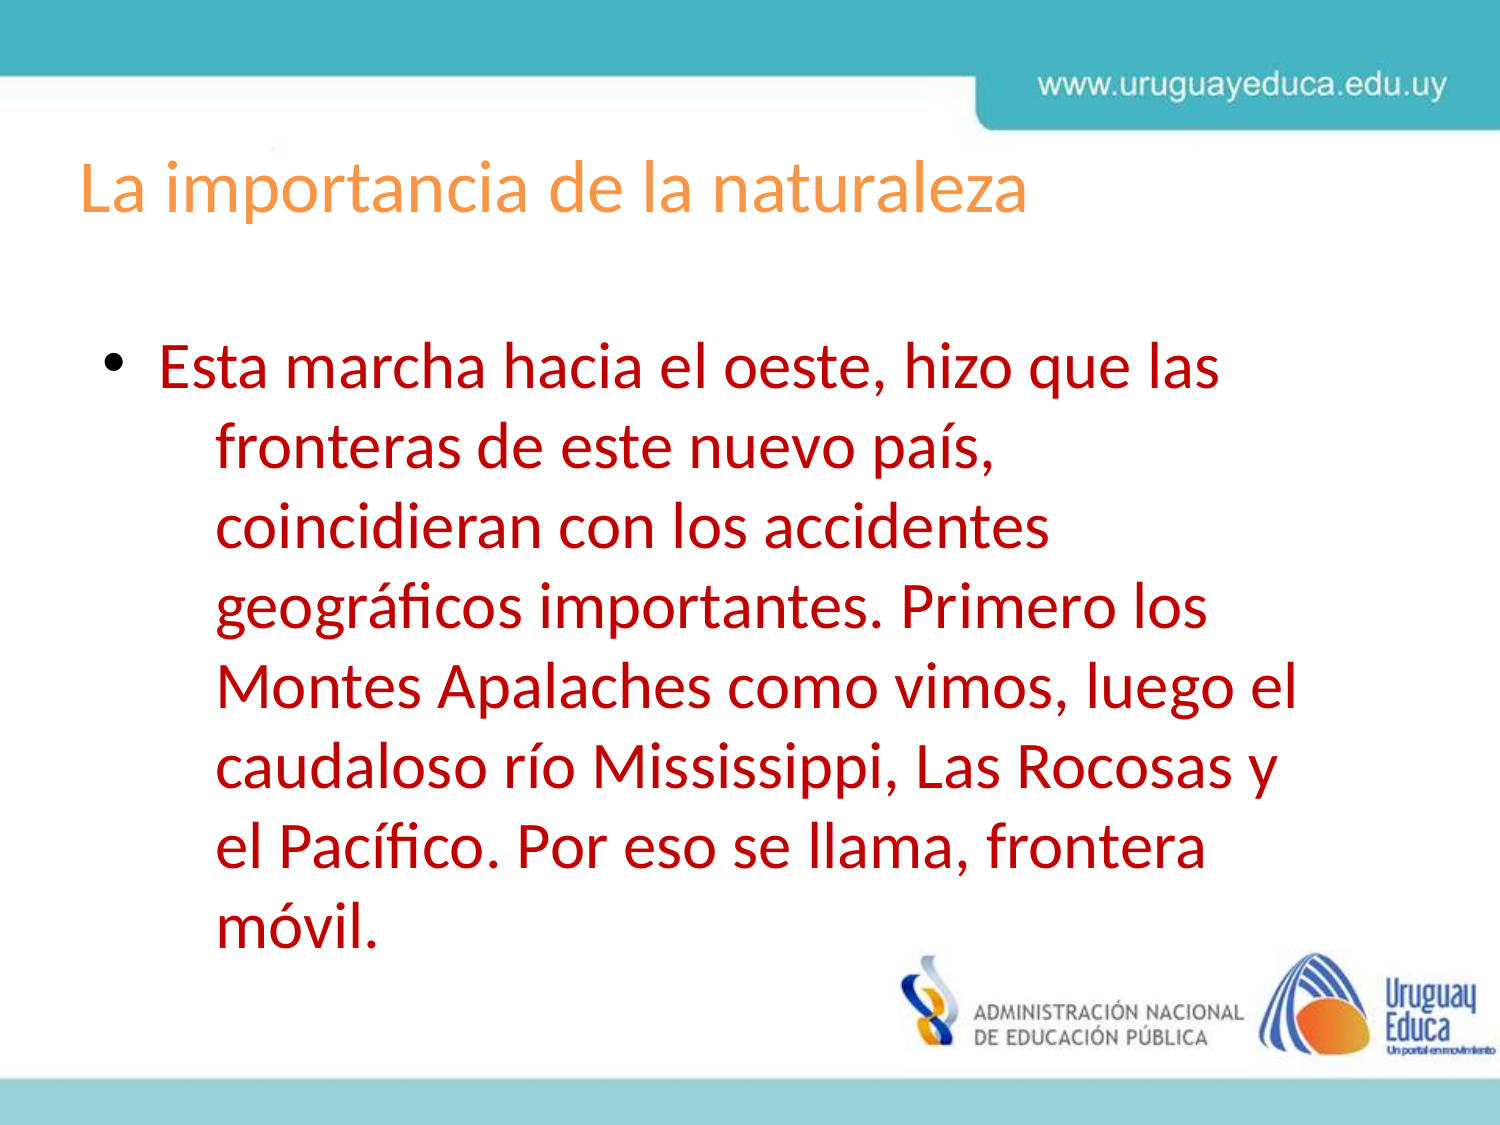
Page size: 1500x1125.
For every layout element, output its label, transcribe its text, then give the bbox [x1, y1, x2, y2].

list Esta marcha hacia el oeste, hizo que las fronteras de este nuevo país, coincidieran con los accidentes geográficos importantes. Primero los Montes Apalaches como vimos, luego el caudaloso río Mississippi, Las Rocosas y el Pacífico. Por eso se llama, frontera móvil. [87, 314, 1353, 1012]
picture [0, 0, 1500, 1125]
title La importancia de la naturaleza [0, 88, 1123, 277]
